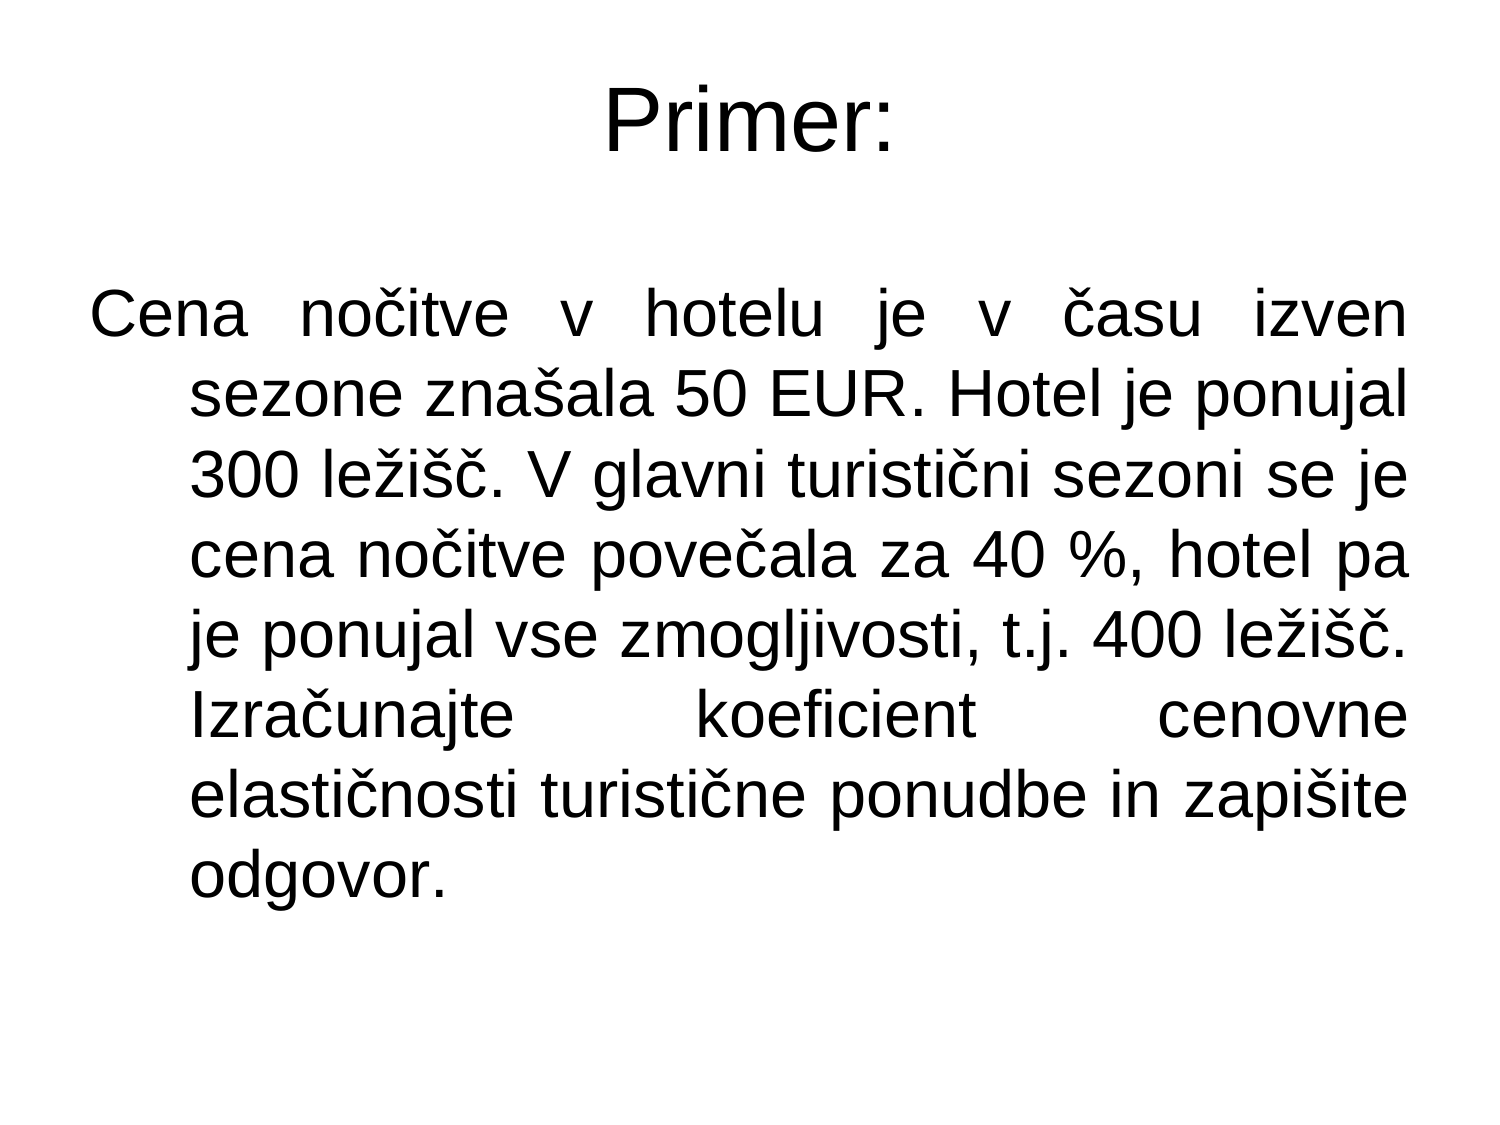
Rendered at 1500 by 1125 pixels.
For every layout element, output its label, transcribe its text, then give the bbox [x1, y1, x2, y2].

title Primer: [75, 45, 1426, 185]
list Cena nočitve v hotelu je v času izven sezone znašala 50 EUR. Hotel je ponujal 300 ležišč. V glavni turistični sezoni se je cena nočitve povečala za 40 %, hotel pa je ponujal vse zmogljivosti, t.j. 400 ležišč. Izračunajte koeficient cenovne elastičnosti turistične ponudbe in zapišite odgovor. [75, 262, 1426, 1071]
